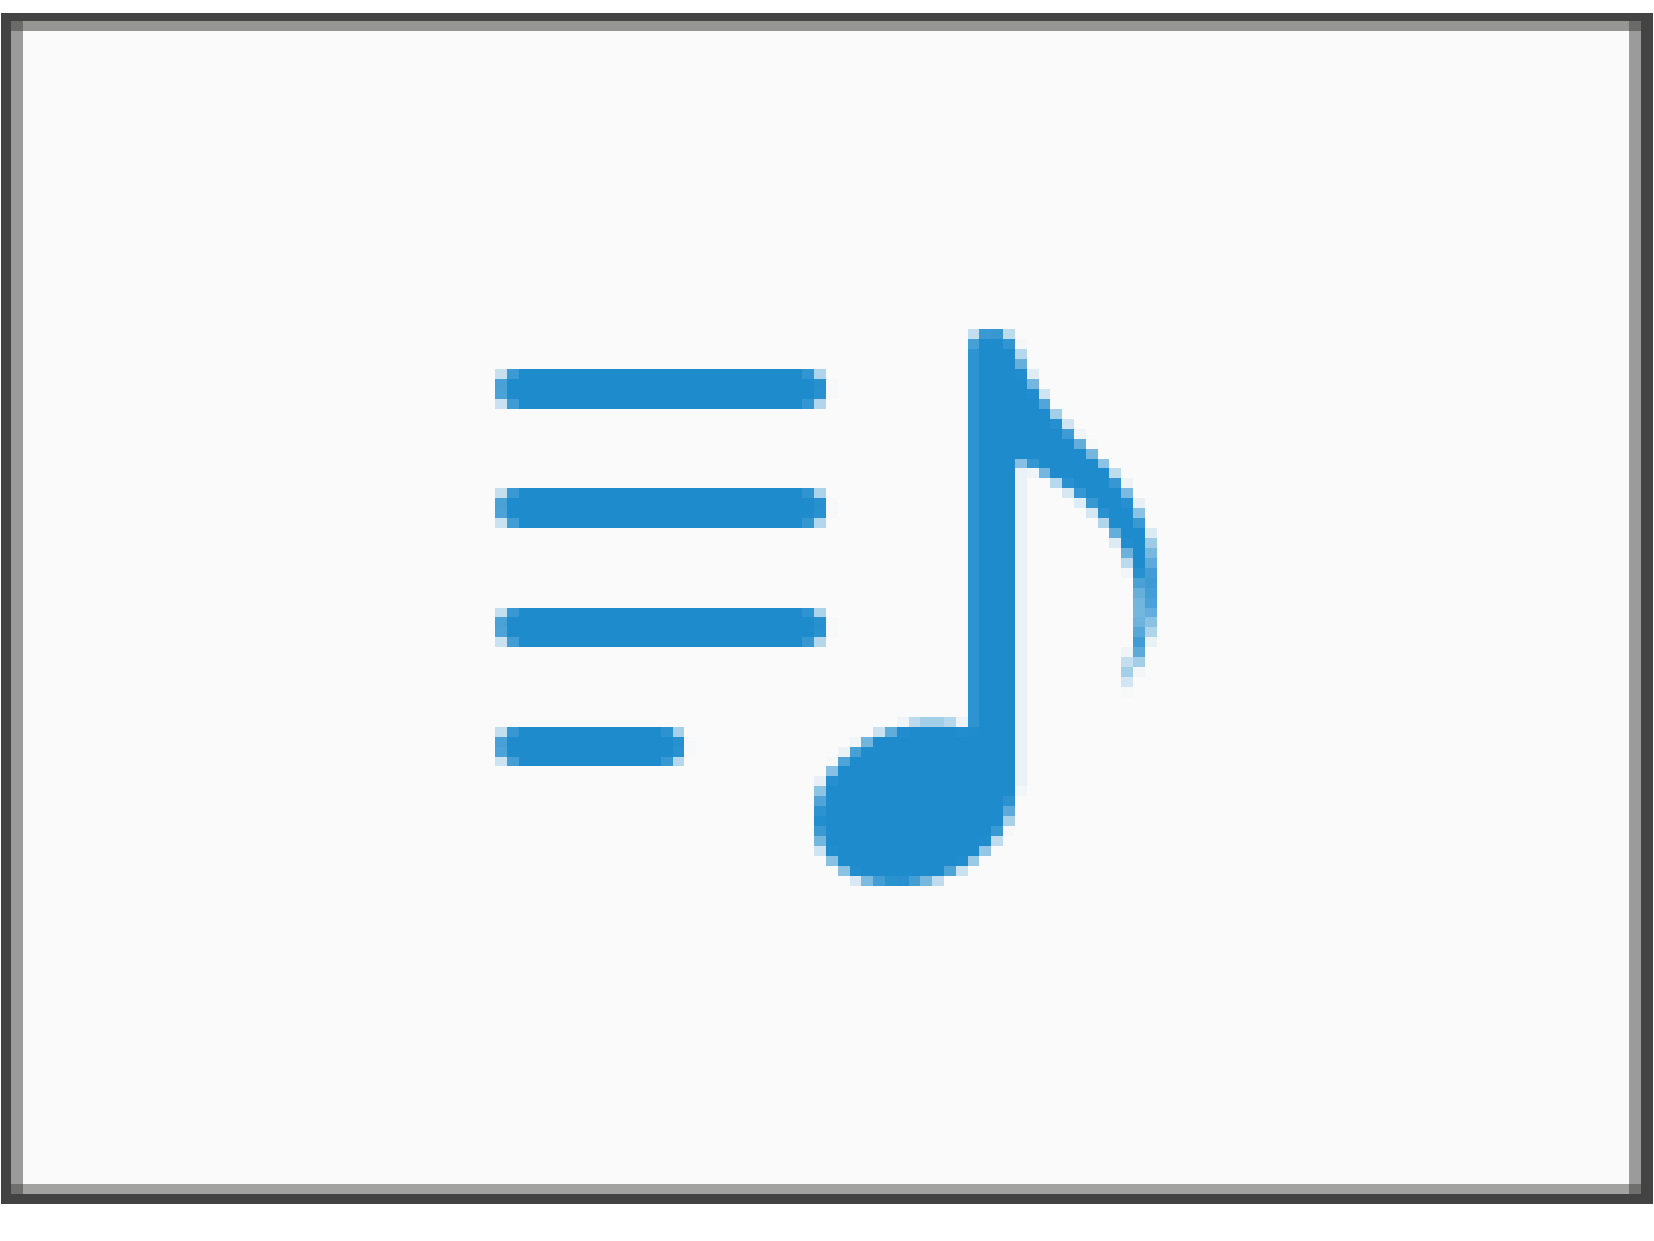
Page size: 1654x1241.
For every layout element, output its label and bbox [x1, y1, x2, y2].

text_box [0, 11, 1654, 1205]
